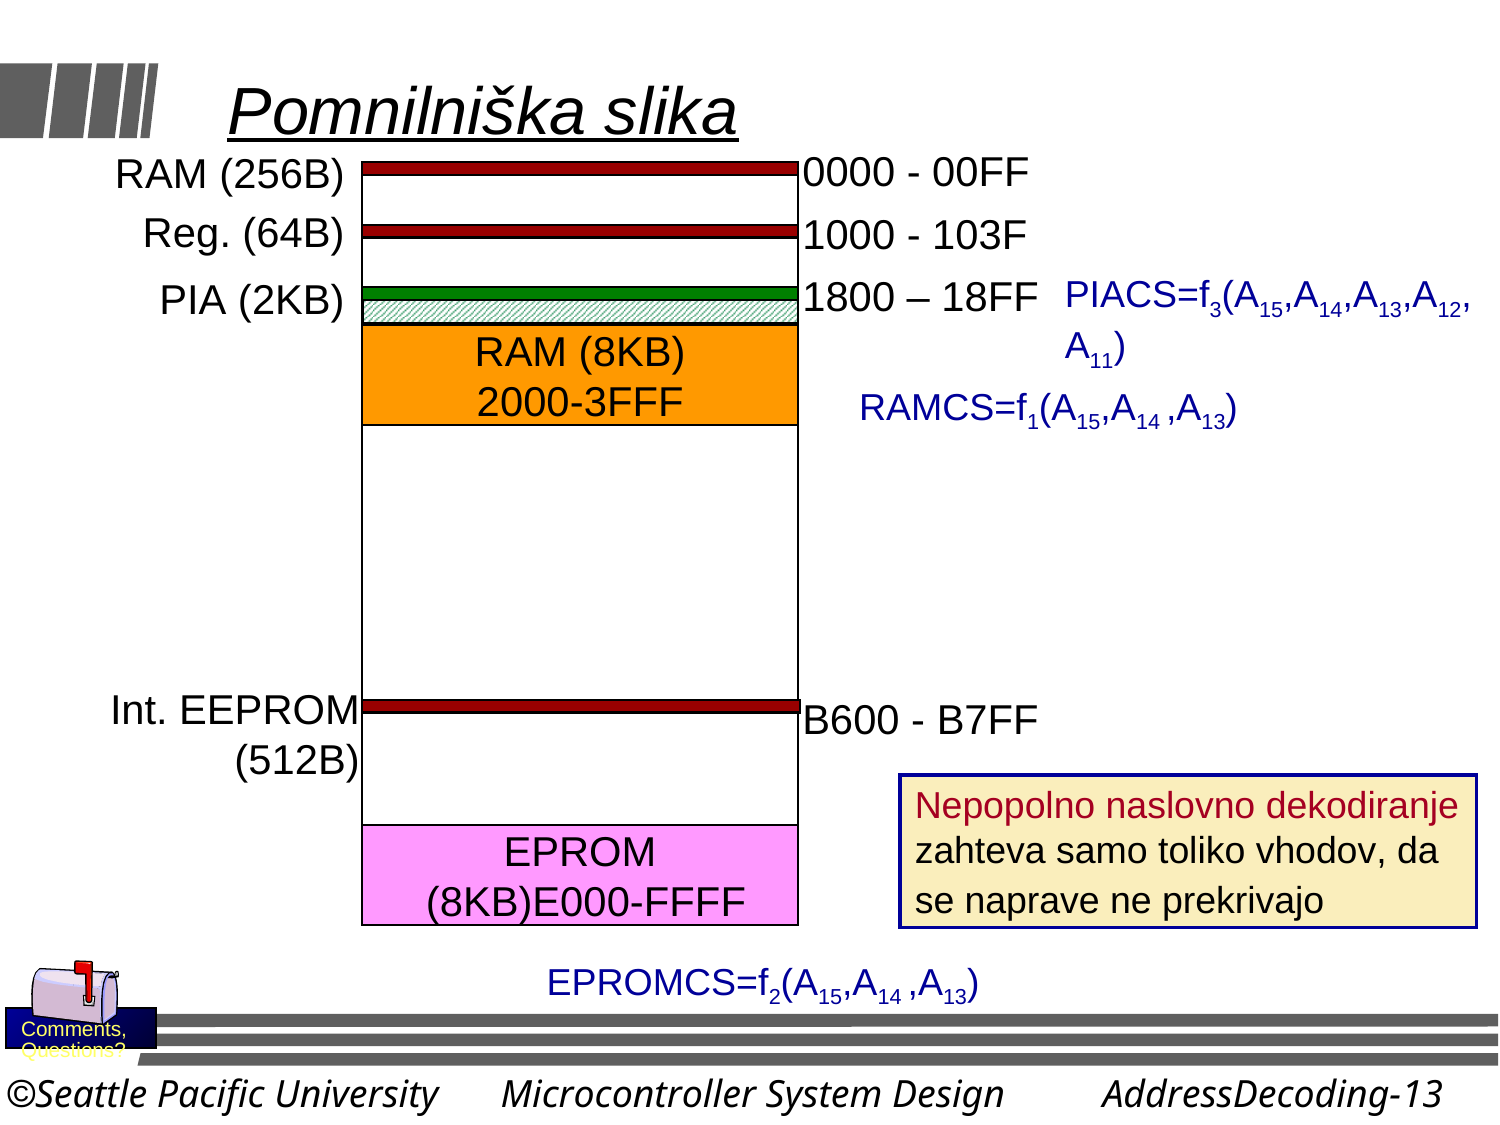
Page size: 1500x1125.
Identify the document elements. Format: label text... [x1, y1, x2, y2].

text_box Nepopolno naslovno dekodiranje zahteva samo toliko vhodov, da se naprave ne prekrivajo [900, 774, 1477, 928]
text_box EPROM (8KB)E000-FFFF [362, 824, 798, 925]
text_box PIACS=f3(A15,A14,A13,A12, A11) [1049, 262, 1500, 381]
text_box [362, 287, 799, 324]
text_box B600 - B7FF [787, 684, 1055, 751]
text_box Reg. (64B) [49, 212, 360, 263]
text_box RAMCS=f1(A15,A14 ,A13) [844, 374, 1253, 442]
text_box 1800 – 18FF [787, 262, 1049, 328]
text_box RAM (8KB) 2000-3FFF [362, 324, 798, 426]
text_box [362, 162, 787, 175]
text_box 1000 - 103F [787, 200, 1043, 262]
text_box EPROMCS=f2(A15,A14 ,A13) [531, 949, 995, 1017]
text_box PIA (2KB) [49, 265, 360, 331]
text_box [362, 699, 800, 713]
text_box Int. EEPROM (512B) [0, 674, 376, 791]
text_box RAM (256B) [49, 152, 360, 203]
text_box 0000 - 00FF [787, 137, 1045, 203]
title Pomnilniška slika [212, 60, 1500, 156]
text_box [362, 224, 787, 238]
